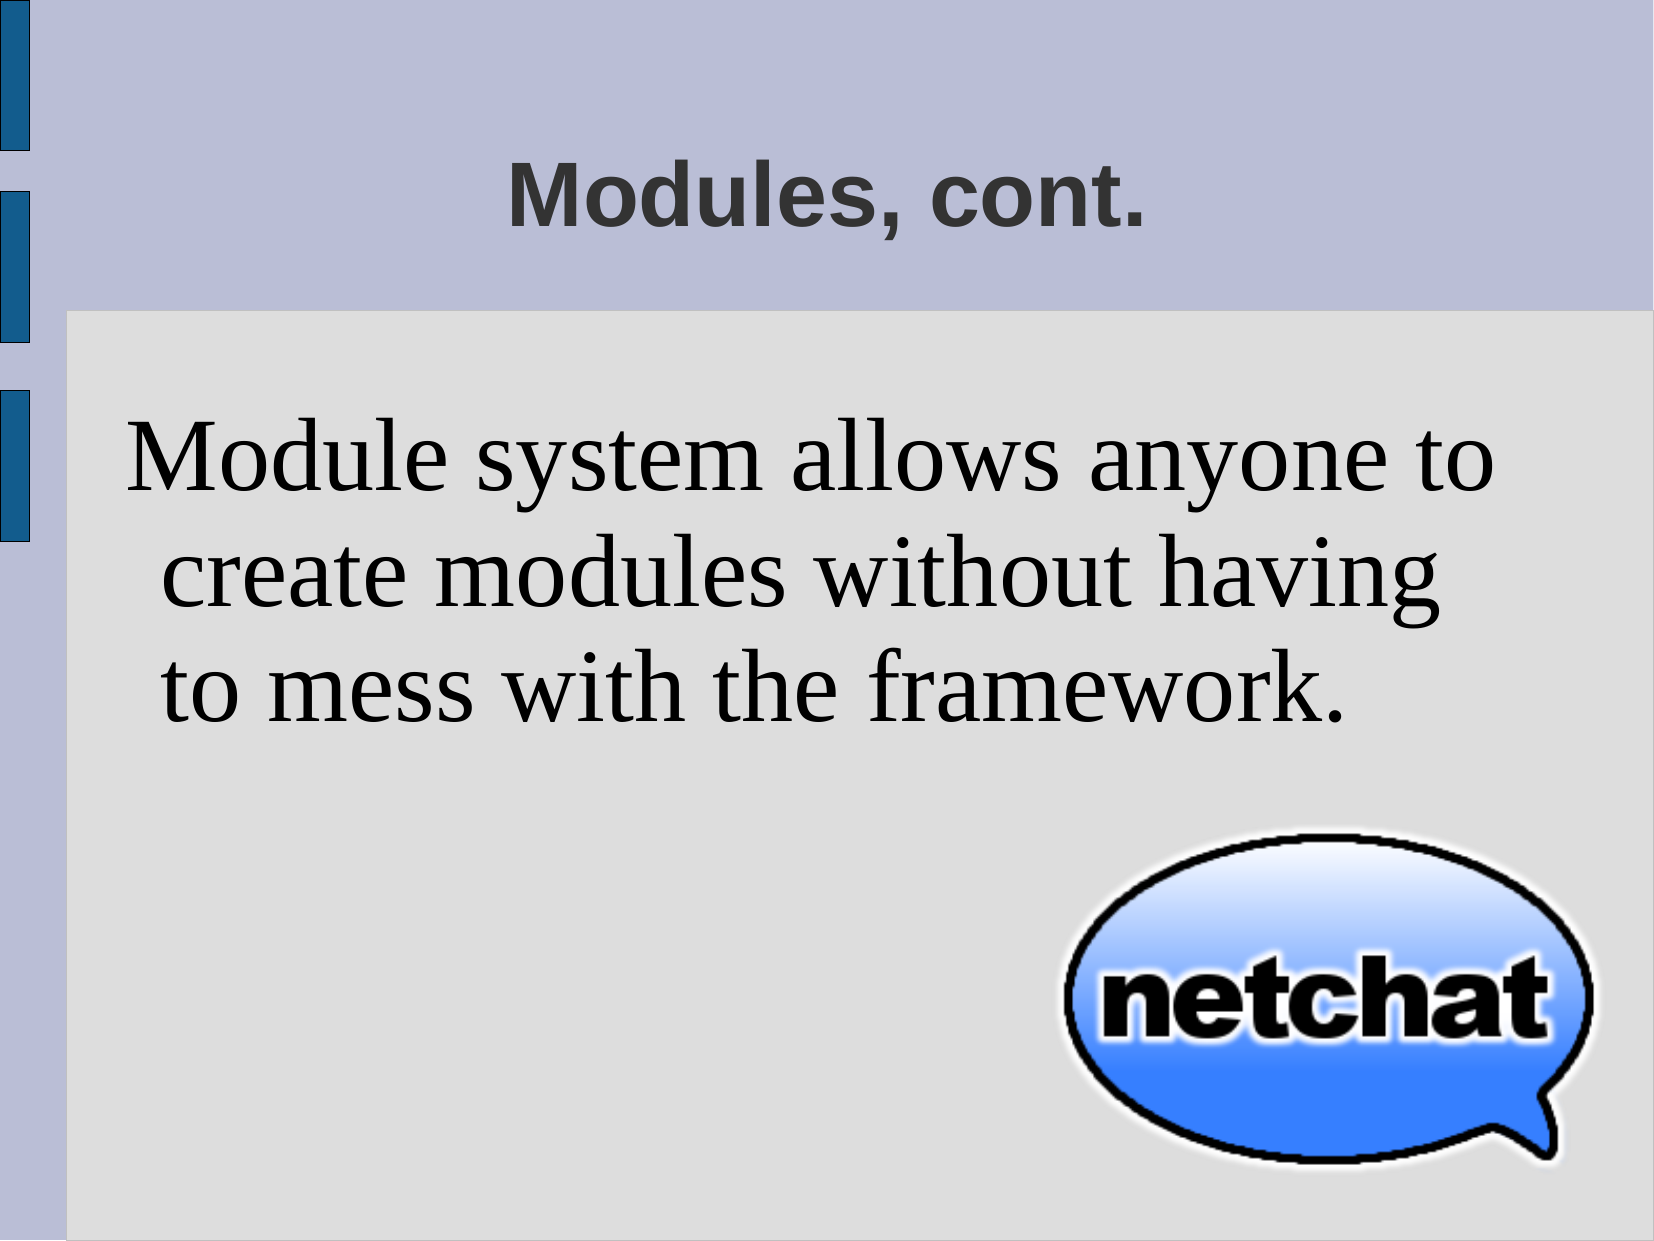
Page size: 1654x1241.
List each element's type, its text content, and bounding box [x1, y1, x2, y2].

subtitle Module system allows anyone to create modules without having to mess with the framework. [125, 187, 1538, 955]
picture [1050, 824, 1613, 1200]
title Modules, cont. [121, 98, 1534, 291]
